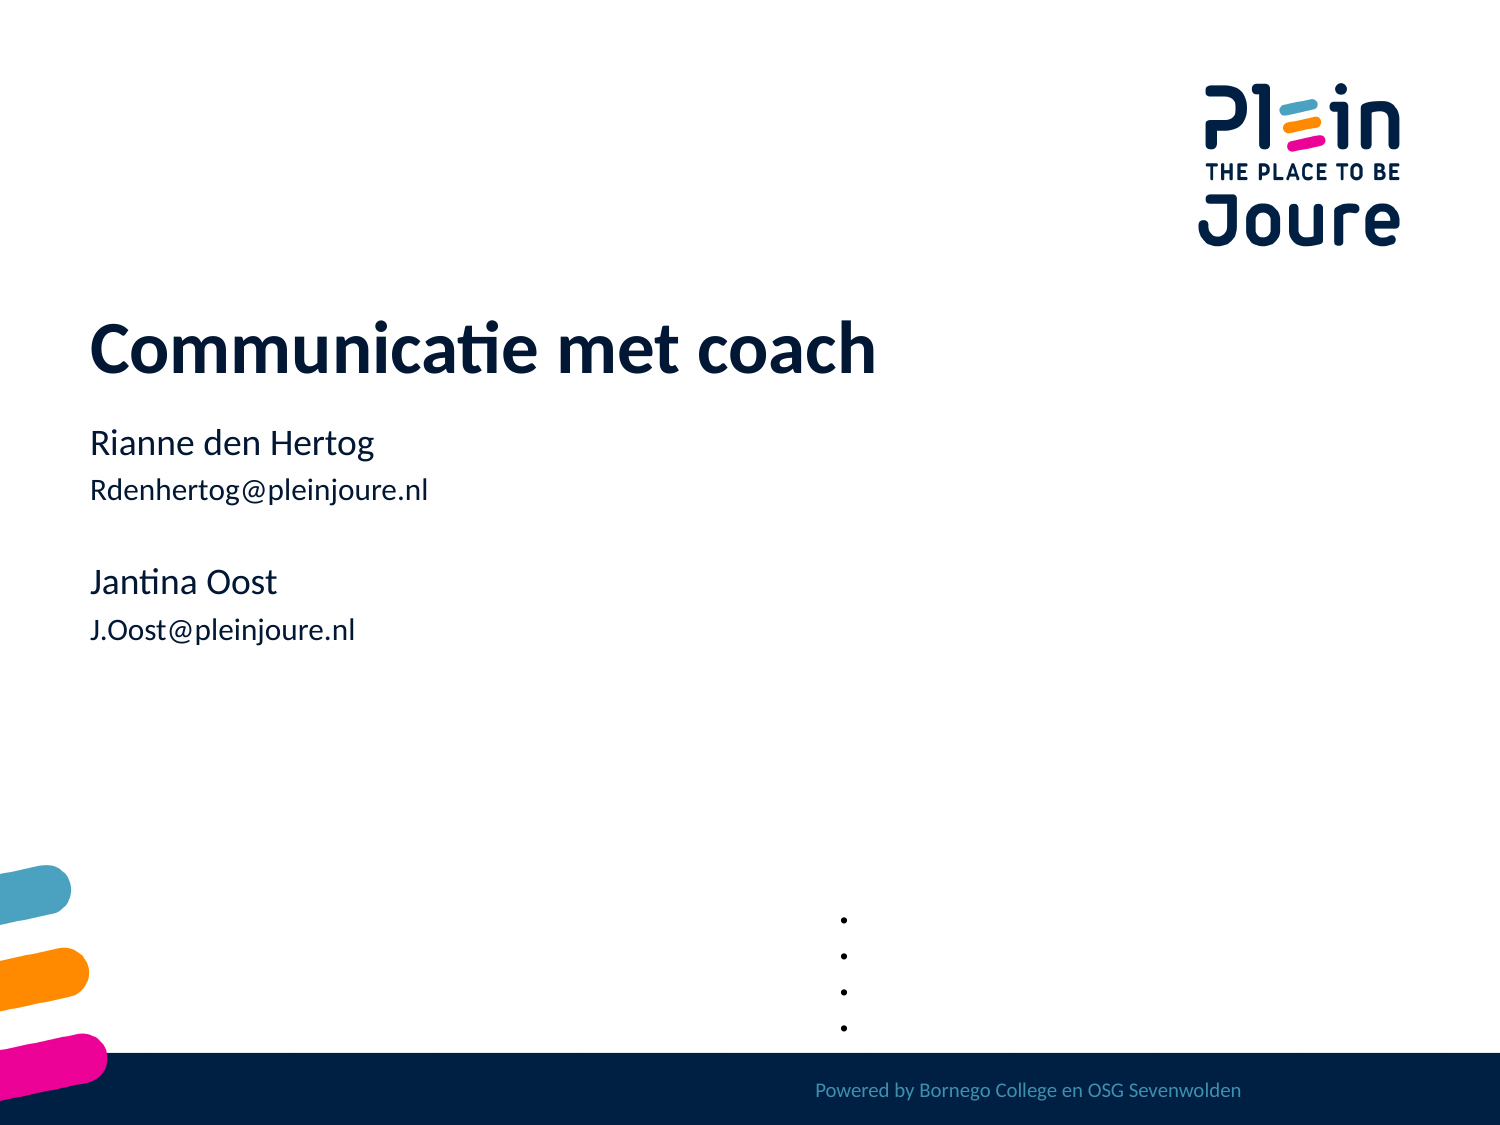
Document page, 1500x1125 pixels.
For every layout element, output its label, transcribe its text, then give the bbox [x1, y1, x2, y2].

text_box Powered by Bornego College en OSG Sevenwolden [800, 1053, 1426, 1125]
list Rianne den Hertog Rdenhertog@pleinjoure.nl Jantina Oost J.Oost@pleinjoure.nl [75, 418, 1426, 1005]
title Communicatie met coach [75, 267, 1426, 418]
